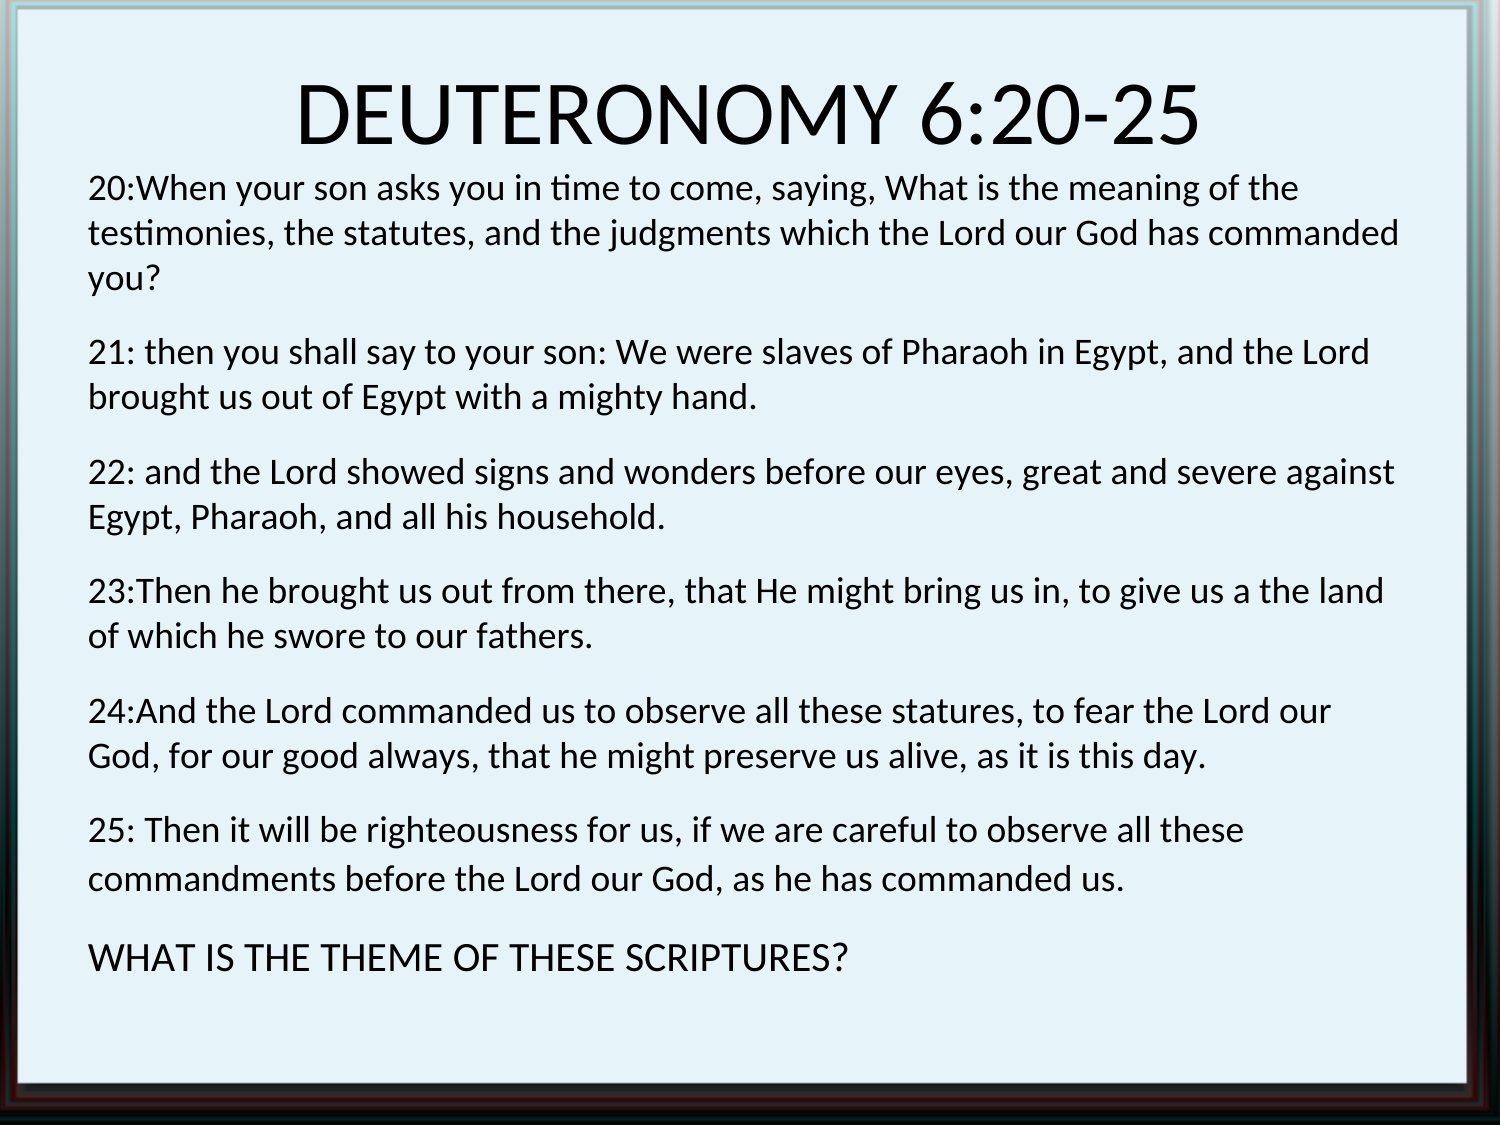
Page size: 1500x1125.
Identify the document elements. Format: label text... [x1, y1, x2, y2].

title DEUTERONOMY 6:20-25 [75, 45, 1425, 233]
list 20:When your son asks you in time to come, saying, What is the meaning of the testimonies, the statutes, and the judgments which the Lord our God has commanded you? 21: then you shall say to your son: We were slaves of Pharaoh in Egypt, and the Lord brought us out of Egypt with a mighty hand. 22: and the Lord showed signs and wonders before our eyes, great and severe against Egypt, Pharaoh, and all his household. 23:Then he brought us out from there, that He might bring us in, to give us a the land of which he swore to our fathers. 24:And the Lord commanded us to observe all these statures, to fear the Lord our God, for our good always, that he might preserve us alive, as it is this day. 25: Then it will be righteousness for us, if we are careful to observe all these commandments before the Lord our God, as he has commanded us. WHAT IS THE THEME OF THESE SCRIPTURES? [73, 155, 1424, 956]
picture [0, 0, 1500, 1125]
